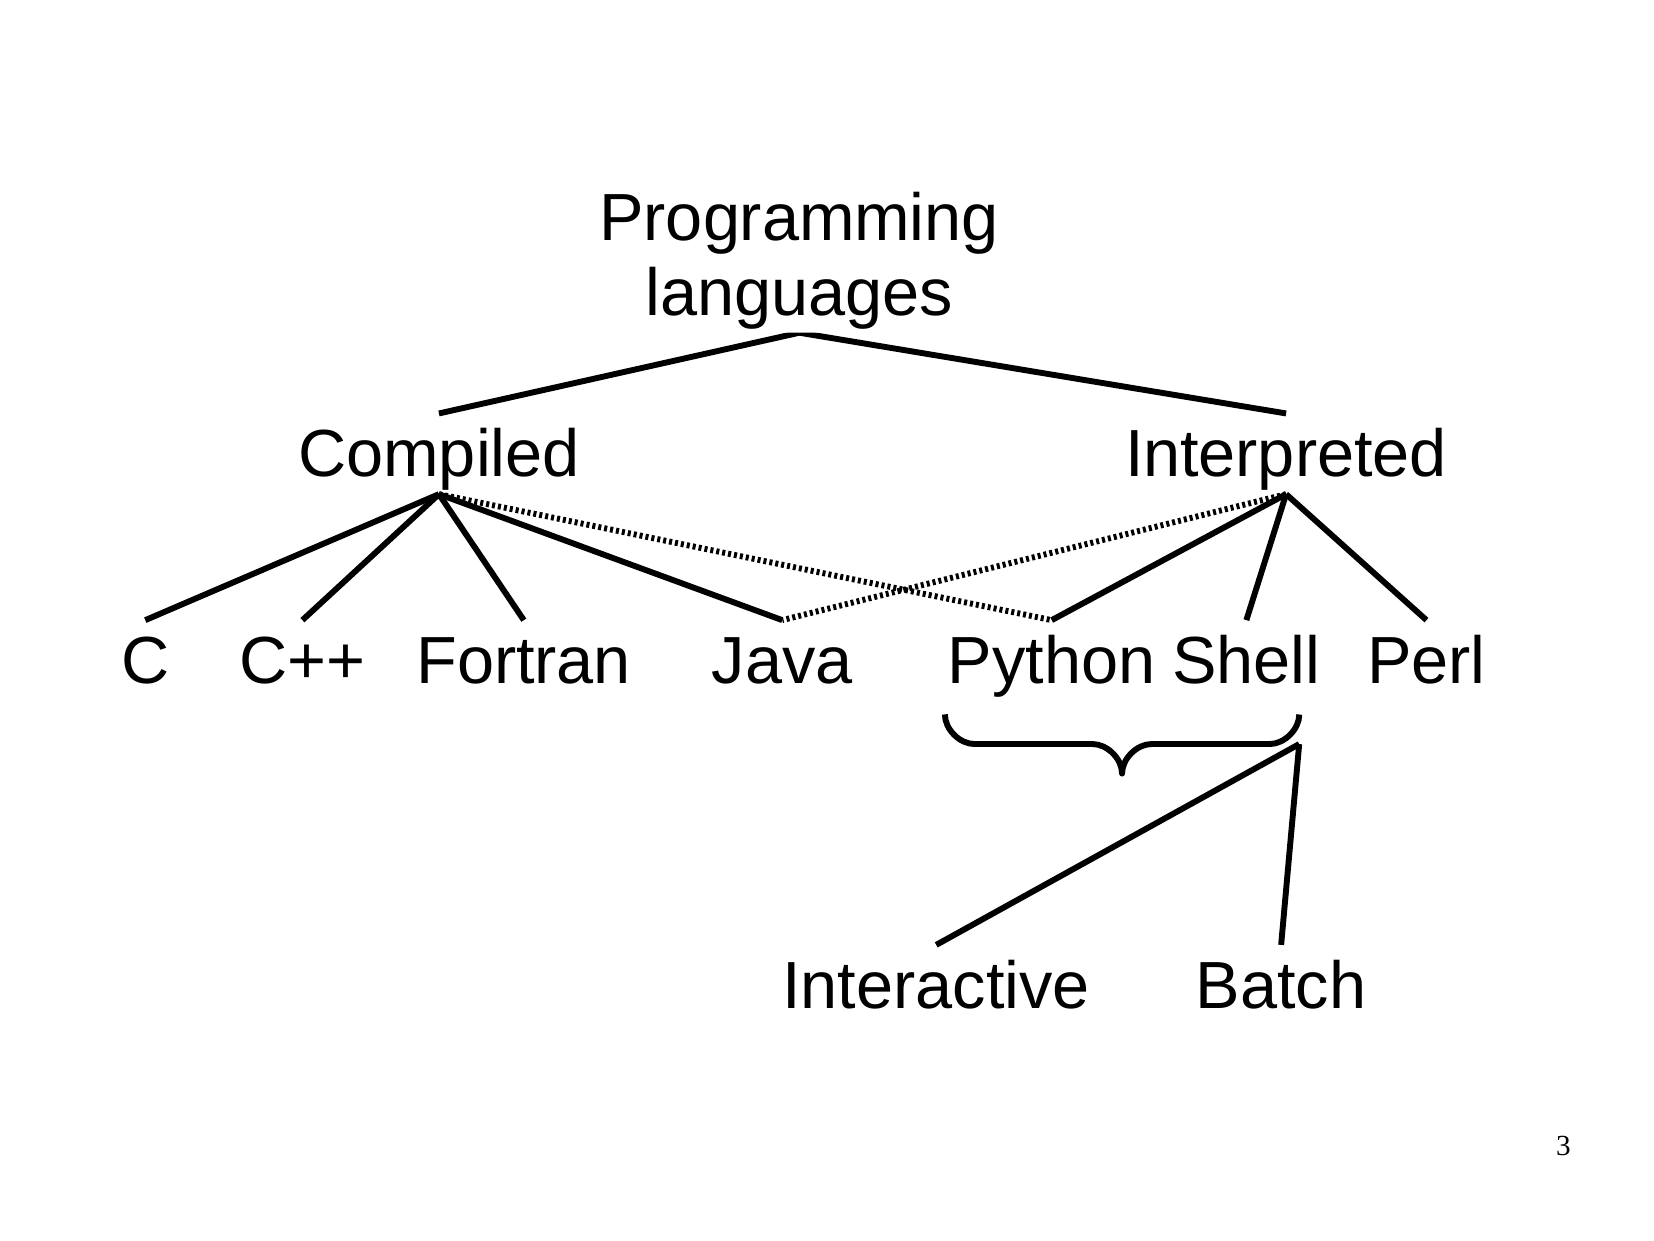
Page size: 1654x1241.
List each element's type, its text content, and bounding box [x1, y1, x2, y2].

text_box Compiled [295, 413, 583, 495]
text_box Java [708, 620, 856, 701]
text_box Python [944, 620, 1159, 701]
text_box Fortran [413, 620, 635, 701]
text_box [944, 714, 1300, 774]
text_box C [118, 620, 173, 701]
text_box Perl [1364, 620, 1489, 701]
text_box Programming languages [596, 177, 1003, 333]
text_box C++ [236, 620, 369, 701]
text_box Batch [1192, 944, 1370, 1026]
text_box Shell [1169, 620, 1324, 701]
text_box Interactive [779, 944, 1094, 1026]
text_box Interpreted [1122, 413, 1451, 495]
